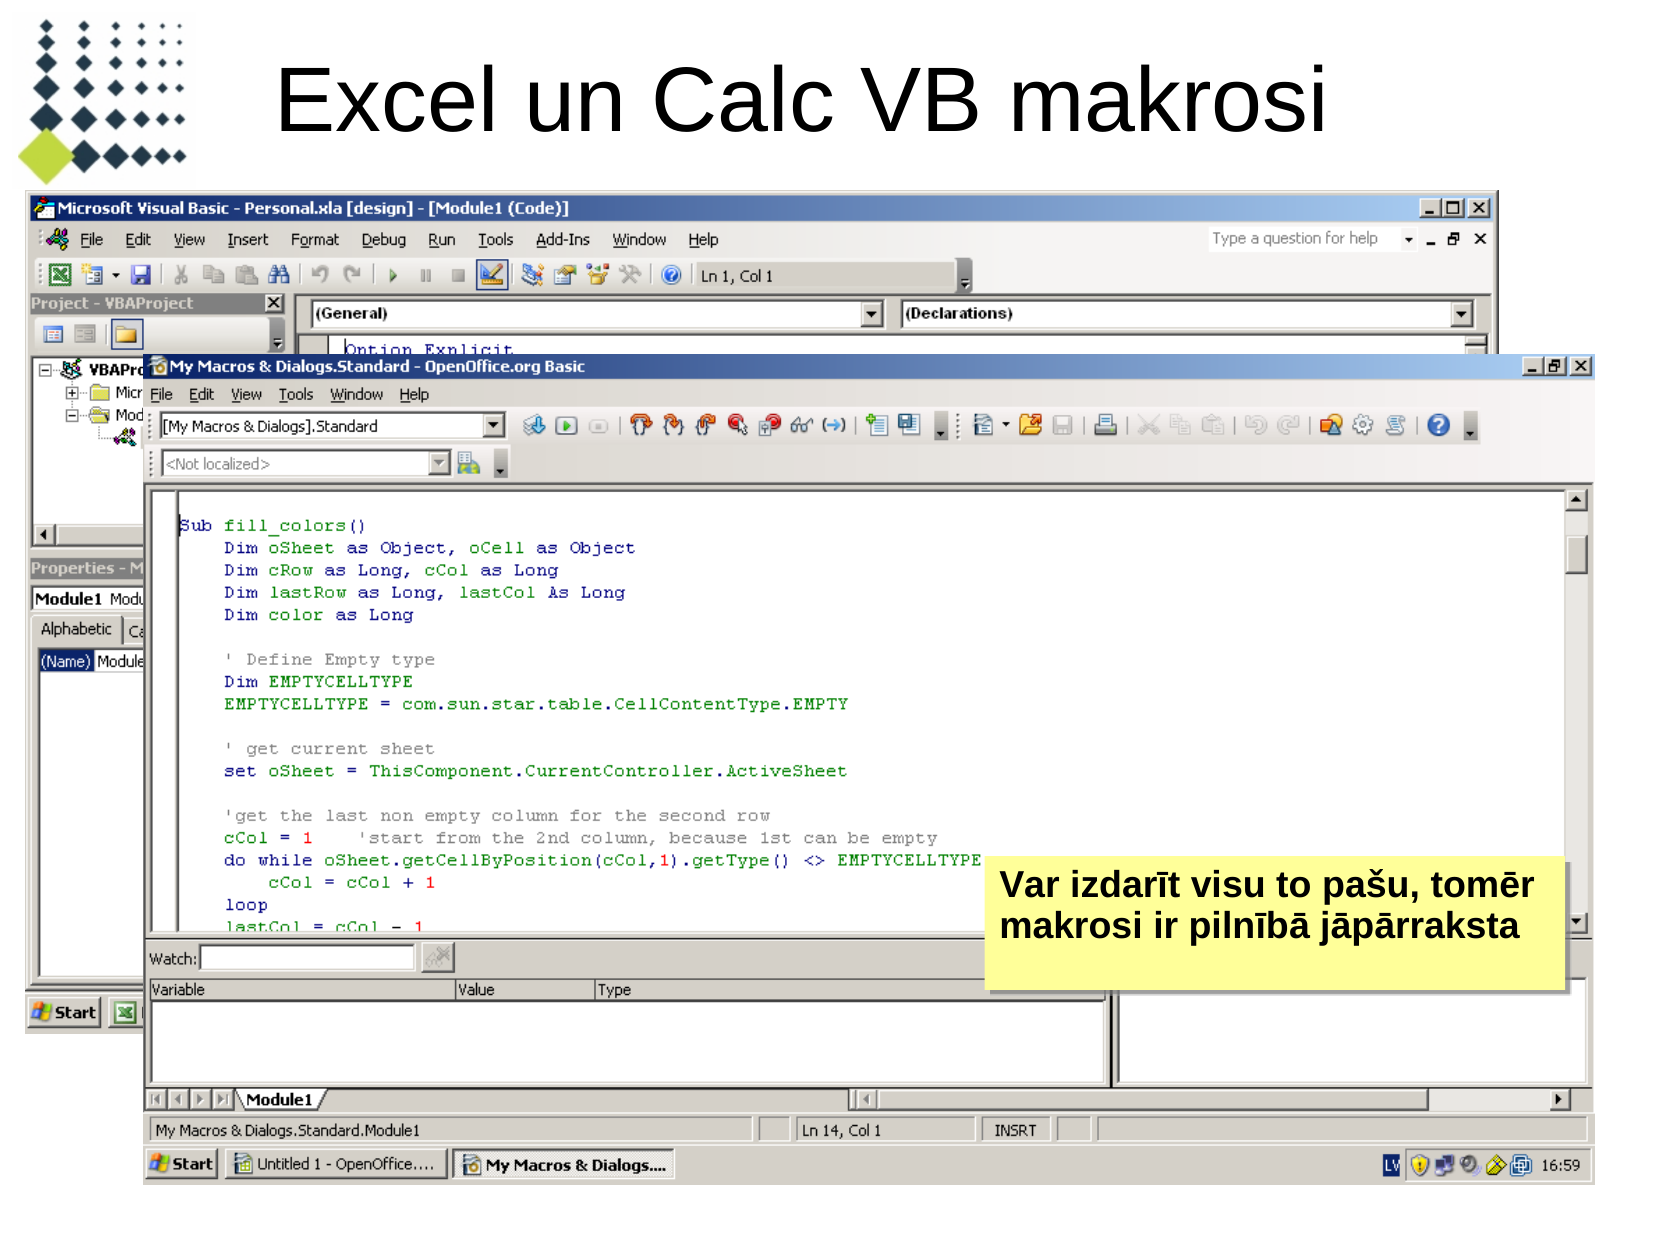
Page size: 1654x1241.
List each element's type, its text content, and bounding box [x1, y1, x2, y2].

text_box Var izdarīt visu to pašu, tomēr makrosi ir pilnībā jāpārraksta [984, 856, 1566, 990]
title Excel un Calc VB makrosi [59, 29, 1547, 178]
picture [12, 12, 196, 189]
picture [25, 190, 1595, 1185]
